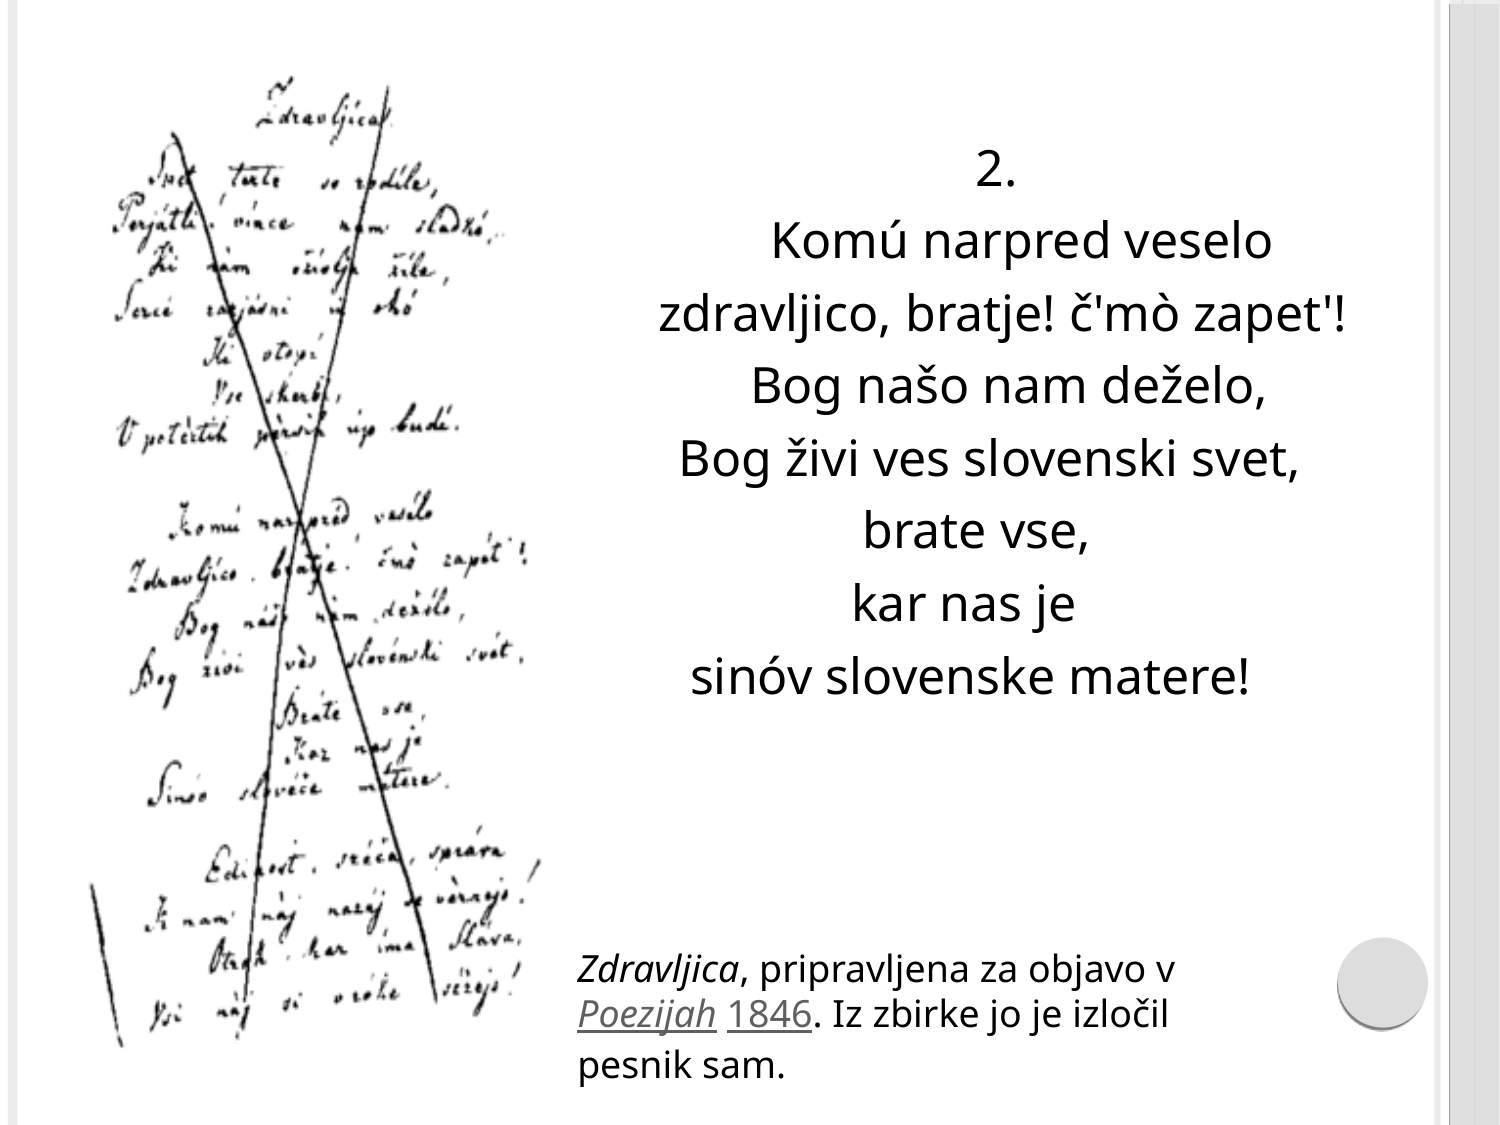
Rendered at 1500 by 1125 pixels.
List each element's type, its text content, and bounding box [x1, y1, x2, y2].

text_box Zdravljica, pripravljena za objavo v Poezijah 1846. Iz zbirke jo je izločil pesnik sam. [562, 937, 1243, 1094]
list 2. Komú narpred veselo zdravljico, bratje! č'mò zapet'! Bog našo nam deželo, Bog živi ves slovenski svet, brate vse, kar nas je sinóv slovenske matere! [559, 128, 1500, 929]
picture [70, 70, 559, 1055]
